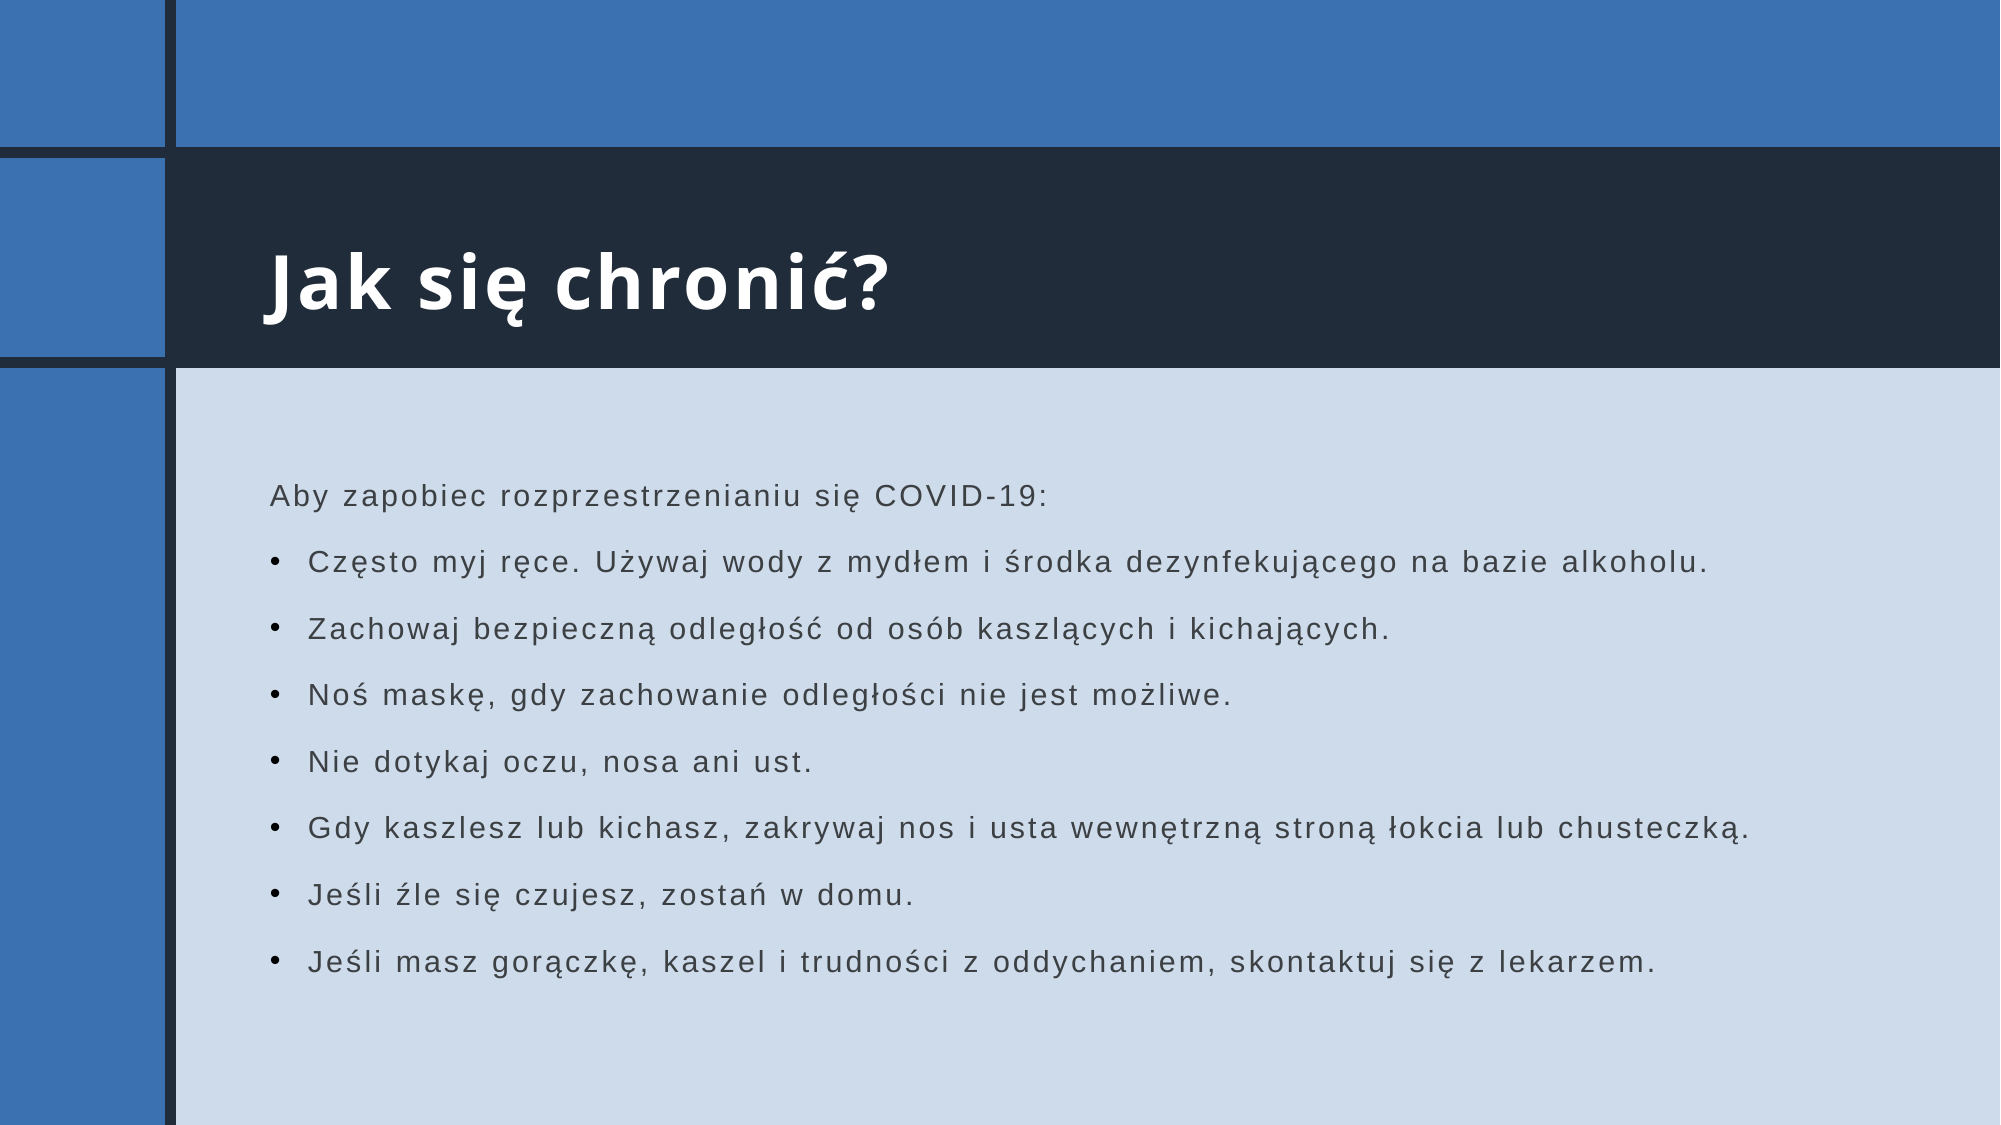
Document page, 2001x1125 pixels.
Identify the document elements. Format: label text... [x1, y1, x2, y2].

list Aby zapobiec rozprzestrzenianiu się COVID-19: Często myj ręce. Używaj wody z mydłem i środka dezynfekującego na bazie alkoholu. Zachowaj bezpieczną odległość od osób kaszlących i kichających. Noś maskę, gdy zachowanie odległości nie jest możliwe. Nie dotykaj oczu, nosa ani ust. Gdy kaszlesz lub kichasz, zakrywaj nos i usta wewnętrzną stroną łokcia lub chusteczką. Jeśli źle się czujesz, zostań w domu. Jeśli masz gorączkę, kaszel i trudności z oddychaniem, skontaktuj się z lekarzem. [251, 443, 1882, 1006]
title Jak się chronić? [251, 171, 1895, 341]
text_box [0, 0, 2000, 1125]
